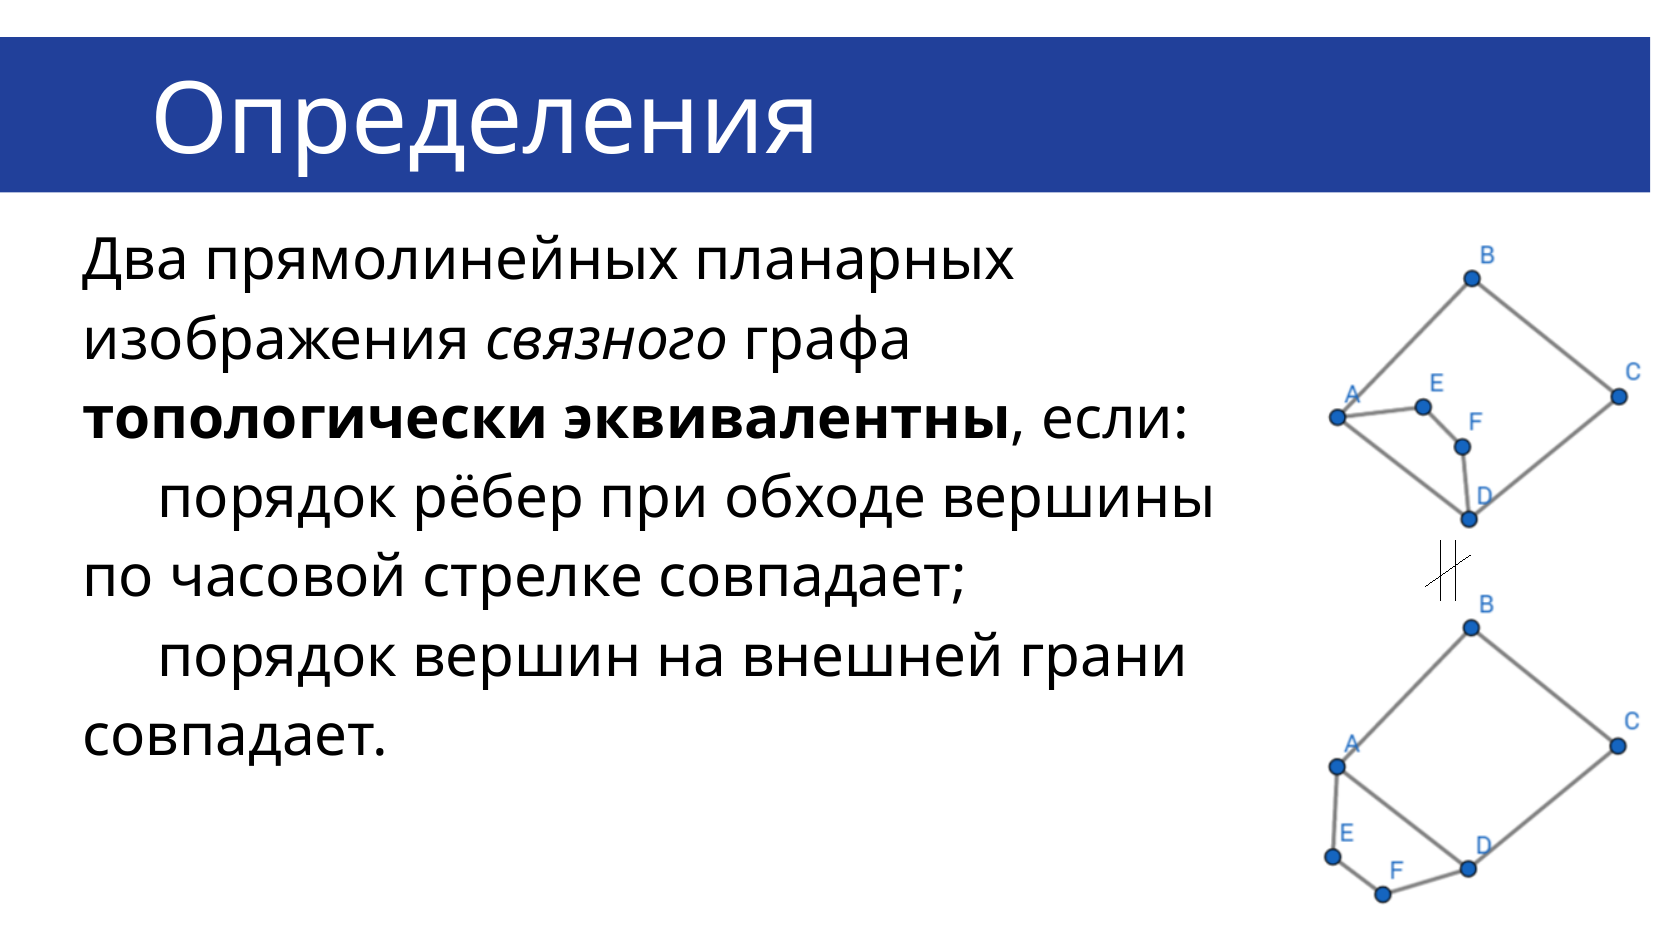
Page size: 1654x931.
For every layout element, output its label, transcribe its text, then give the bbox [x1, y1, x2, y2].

title Определения [0, 37, 1651, 193]
picture [1275, 586, 1649, 931]
picture [1284, 208, 1654, 556]
subtitle Два прямолинейных планарных изображения связного графа топологически эквивалентны, если: порядок рёбер при обходе вершины по часовой стрелке совпадает; порядок вершин на внешней грани совпадает. [82, 217, 1285, 773]
